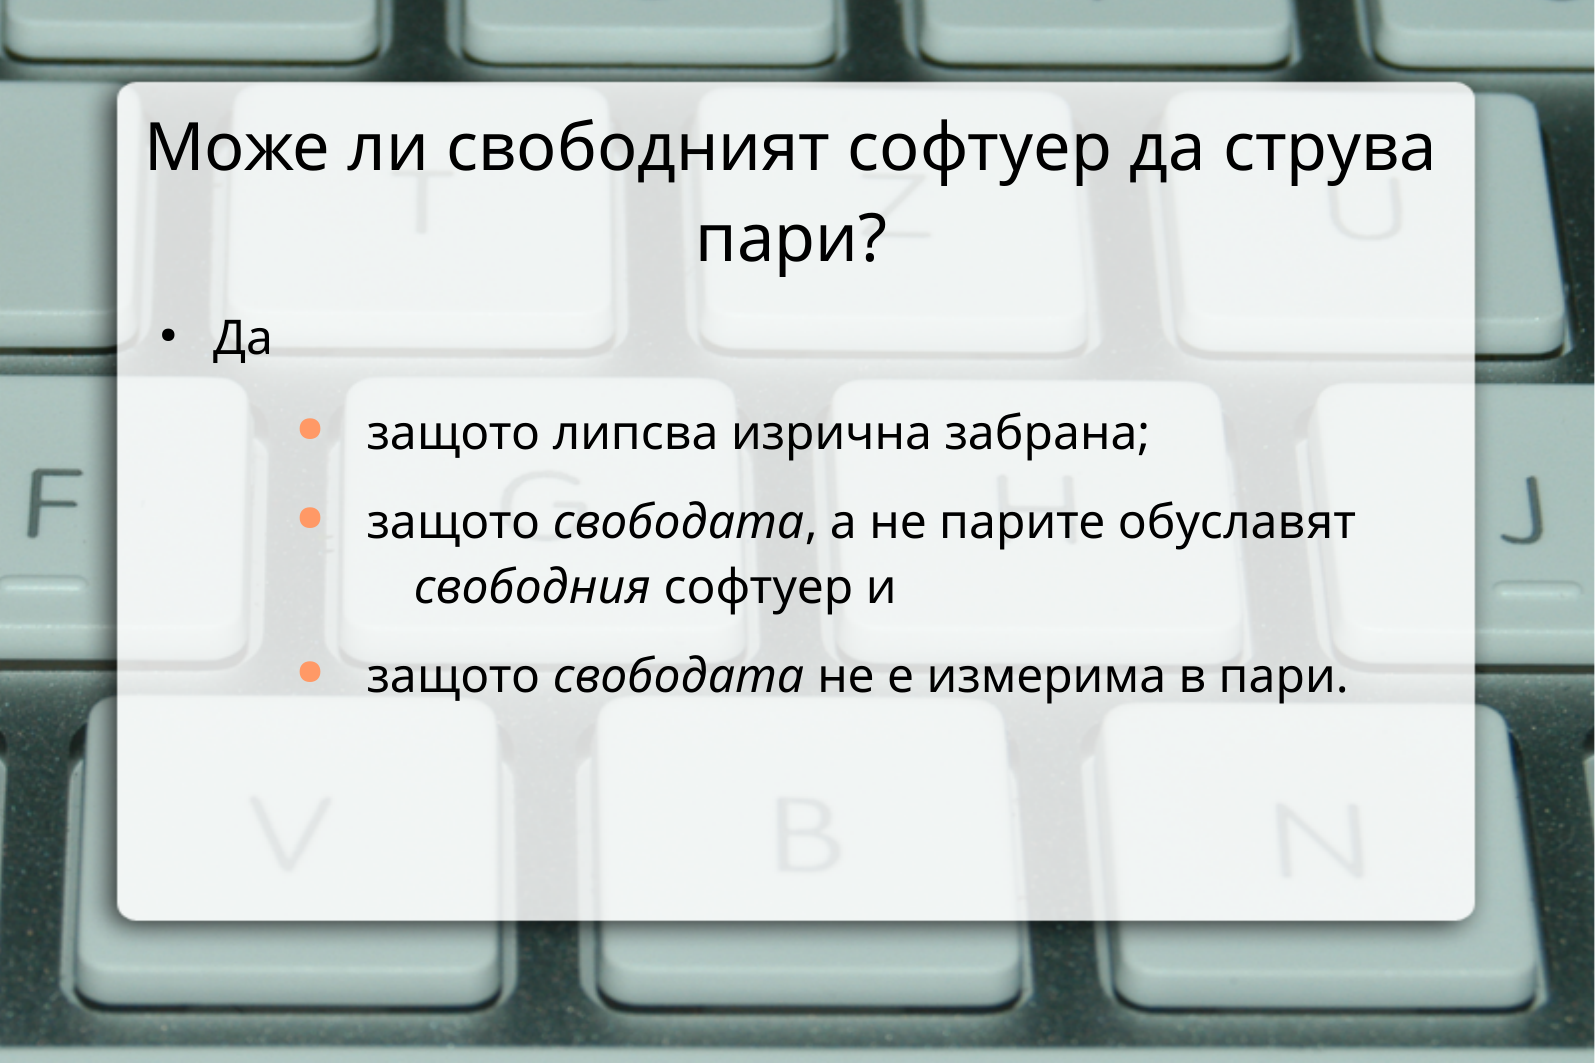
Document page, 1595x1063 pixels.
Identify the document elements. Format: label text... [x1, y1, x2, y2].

picture [0, 0, 1595, 1063]
list Да защото липсва изрична забрана; защото свободата, а не парите обуславят свободния софтуер и защото свободата не е измерима в пари. [142, 303, 1453, 912]
title Може ли свободният софтуер да струва пари? [130, 100, 1453, 279]
